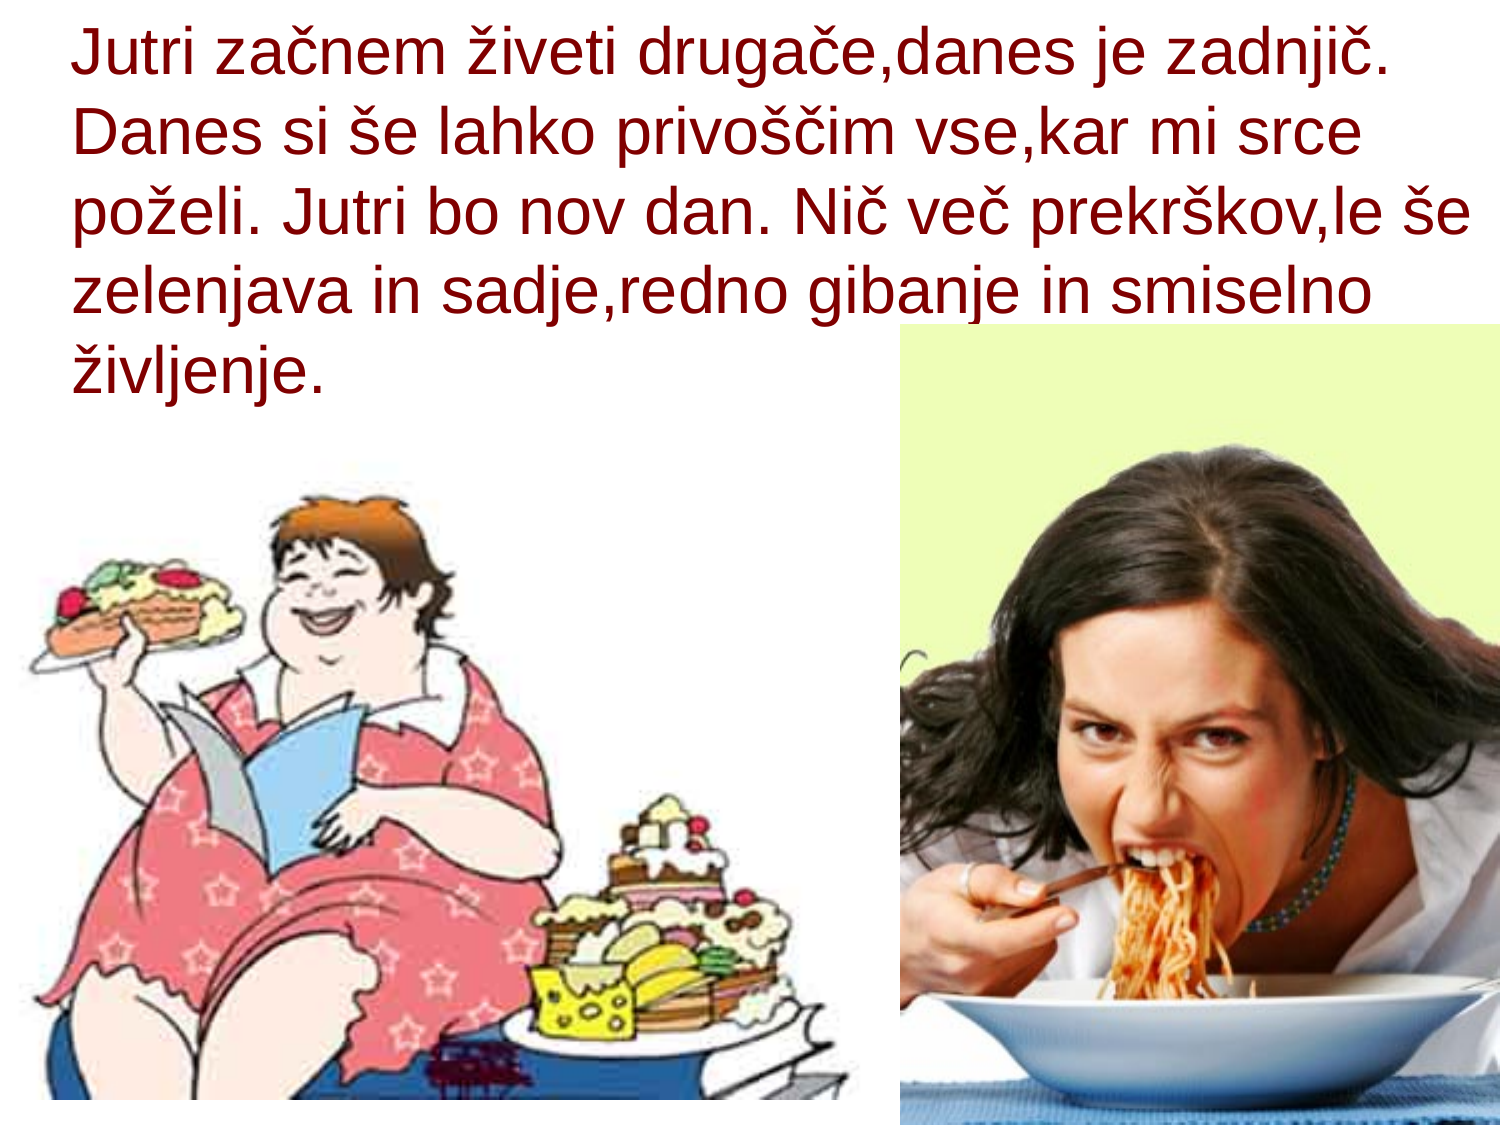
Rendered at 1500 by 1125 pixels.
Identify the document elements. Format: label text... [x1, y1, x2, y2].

picture [0, 424, 875, 1100]
list Jutri začnem živeti drugače,danes je zadnjič. Danes si še lahko privoščim vse,kar mi srce poželi. Jutri bo nov dan. Nič več prekrškov,le še zelenjava in sadje,redno gibanje in smiselno življenje. [0, 0, 1500, 1125]
picture [900, 324, 1500, 1125]
